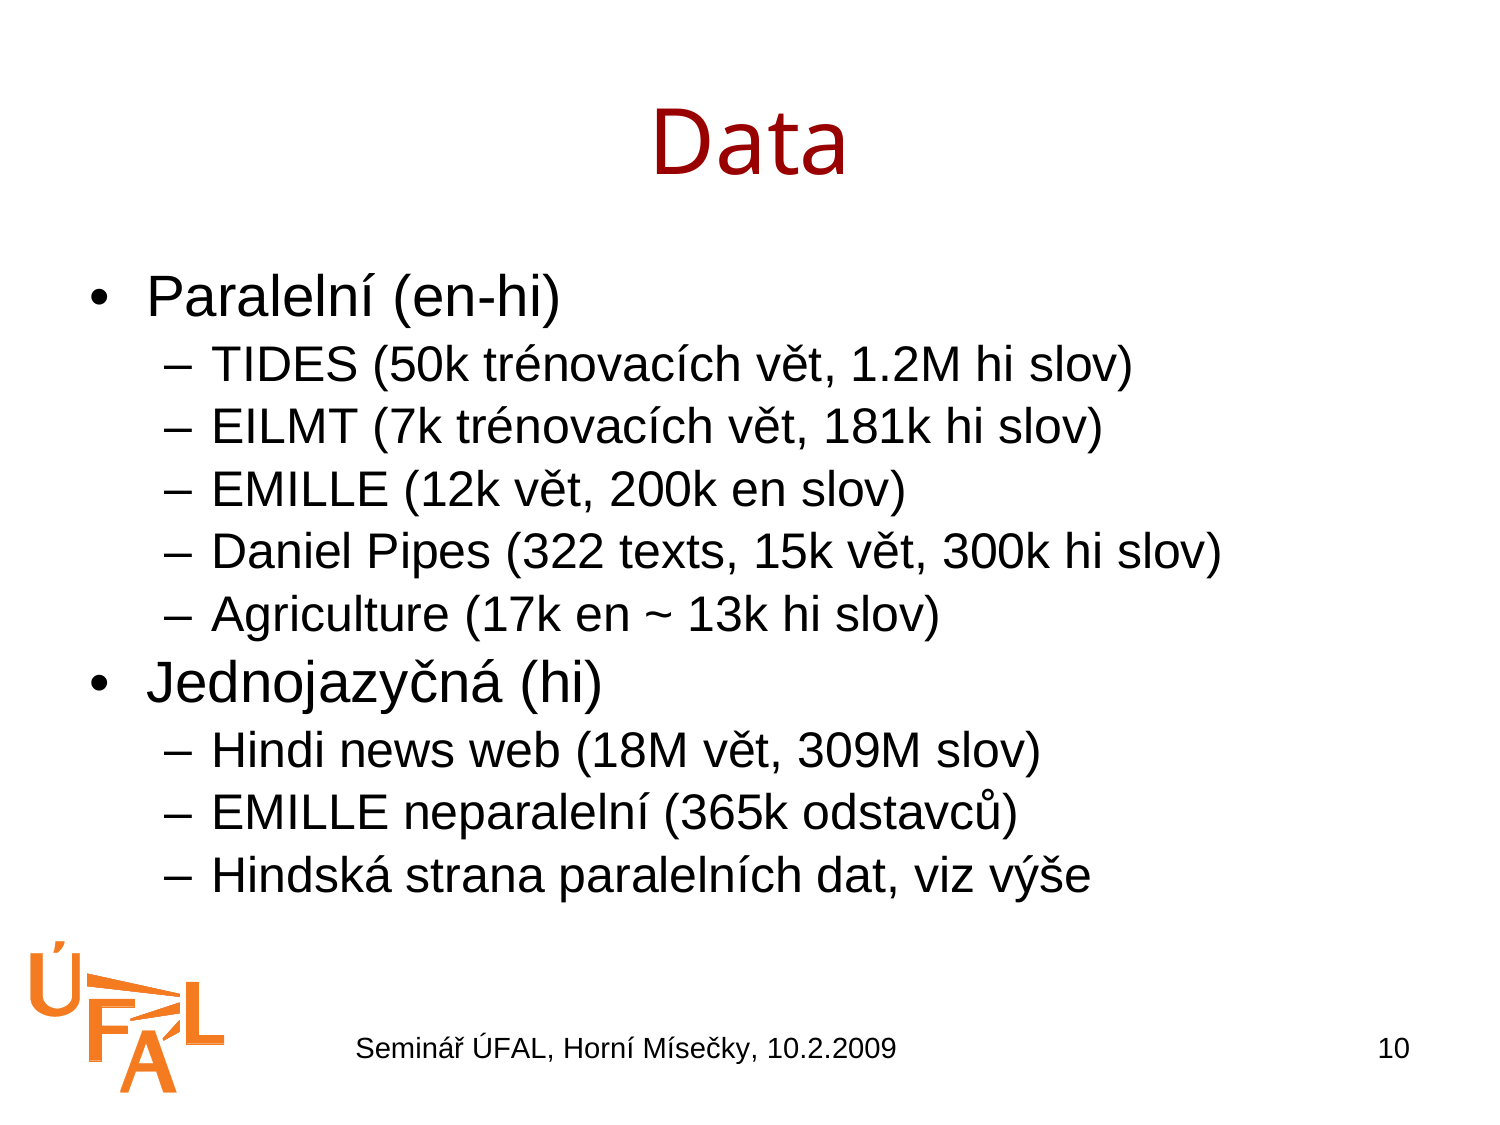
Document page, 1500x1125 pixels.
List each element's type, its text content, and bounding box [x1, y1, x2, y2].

list Paralelní (en-hi) TIDES (50k trénovacích vět, 1.2M hi slov) EILMT (7k trénovacích vět, 181k hi slov) EMILLE (12k vět, 200k en slov) Daniel Pipes (322 texts, 15k vět, 300k hi slov) Agriculture (17k en ~ 13k hi slov) Jednojazyčná (hi) Hindi news web (18M vět, 309M slov) EMILLE neparalelní (365k odstavců) Hindská strana paralelních dat, viz výše [75, 262, 1426, 1006]
title Data [75, 45, 1426, 233]
